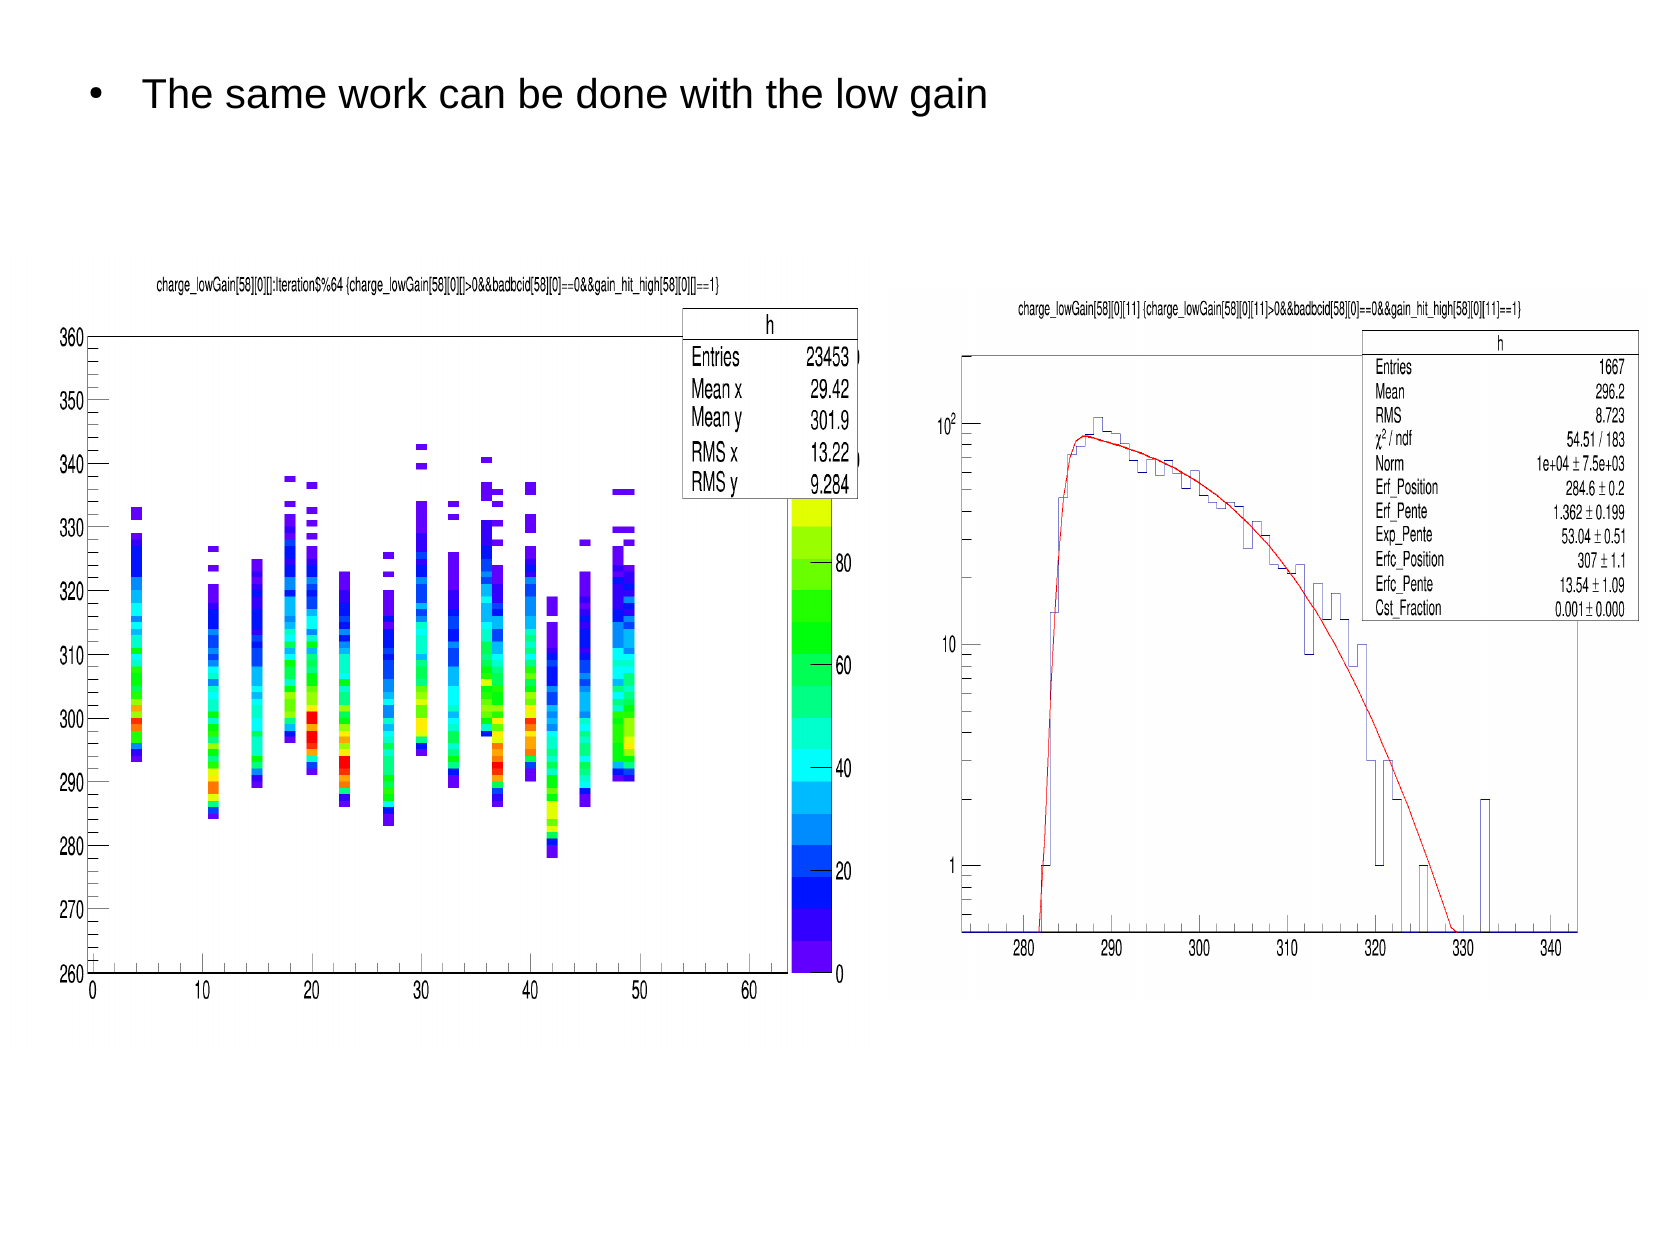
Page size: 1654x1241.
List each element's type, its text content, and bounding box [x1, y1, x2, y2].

list The same work can be done with the low gain [70, 70, 1559, 171]
picture [0, 256, 875, 1052]
picture [885, 283, 1654, 1004]
